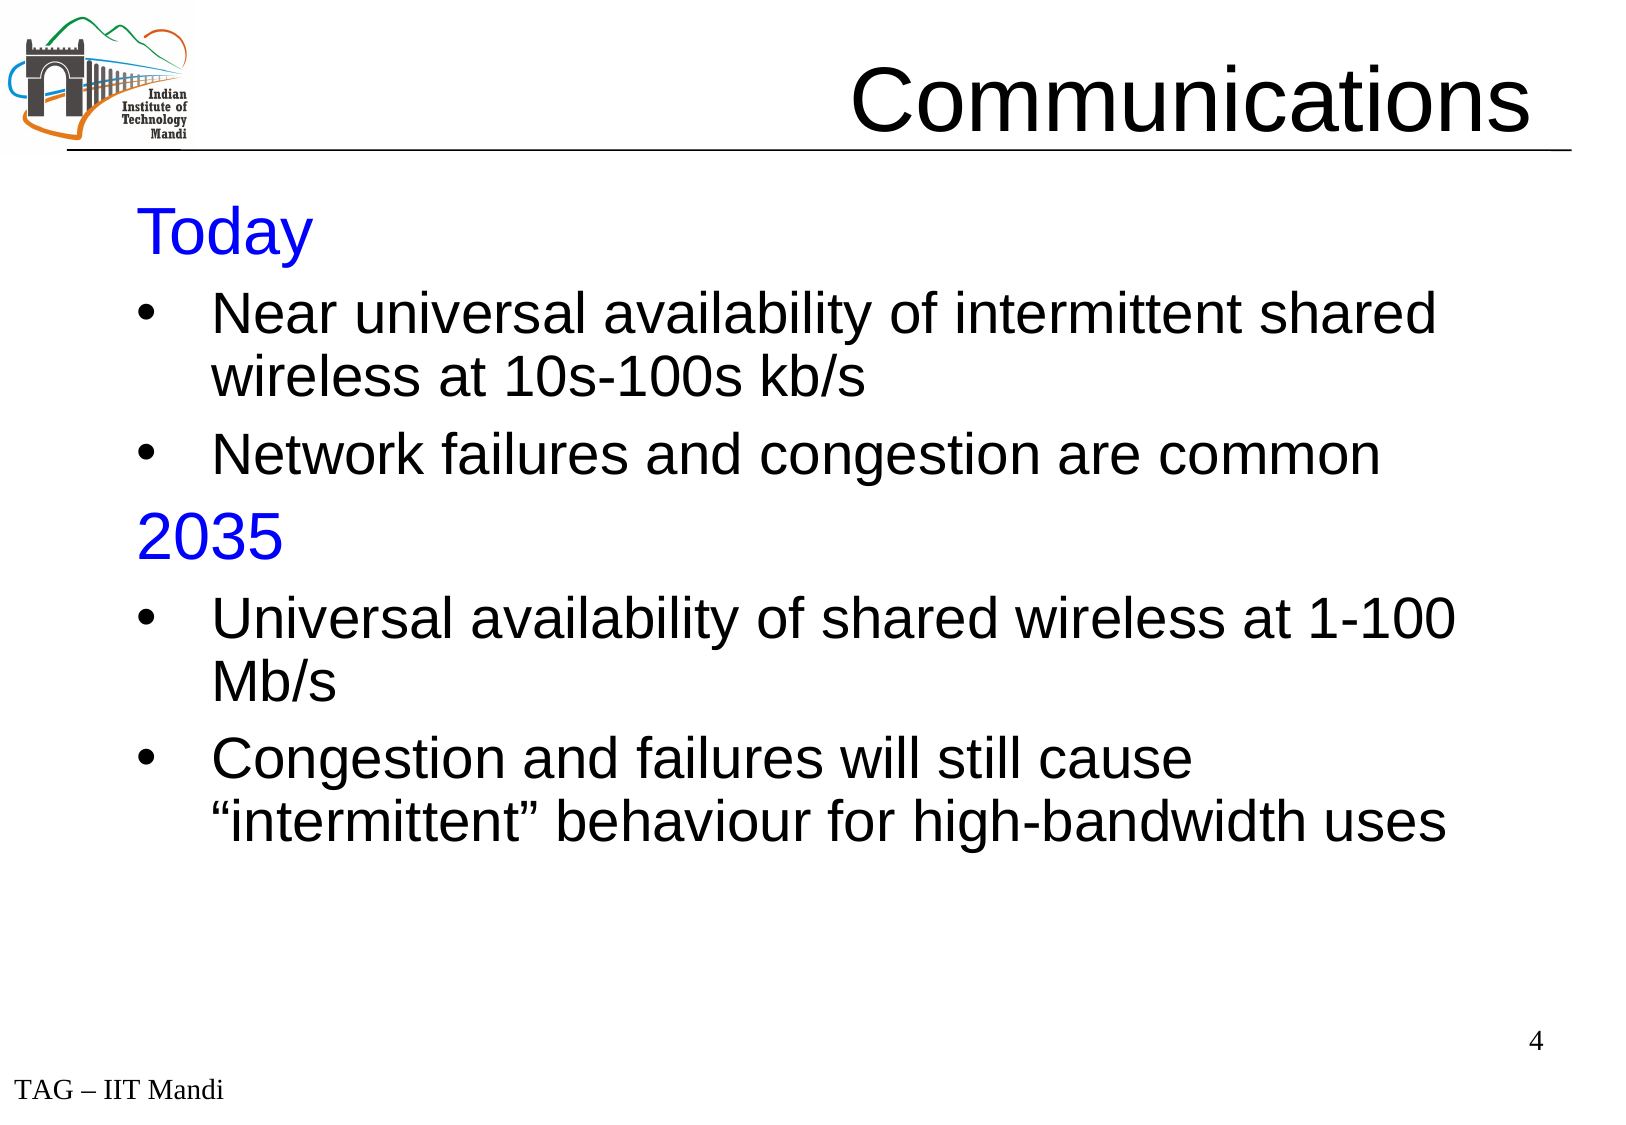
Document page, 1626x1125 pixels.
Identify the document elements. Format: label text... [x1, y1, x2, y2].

title Communications [294, 23, 1549, 166]
list Today Near universal availability of intermittent shared wireless at 10s-100s kb/s Network failures and congestion are common 2035 Universal availability of shared wireless at 1-100 Mb/s Congestion and failures will still cause “intermittent” behaviour for high-bandwidth uses [121, 188, 1504, 1071]
picture [1, 0, 196, 156]
